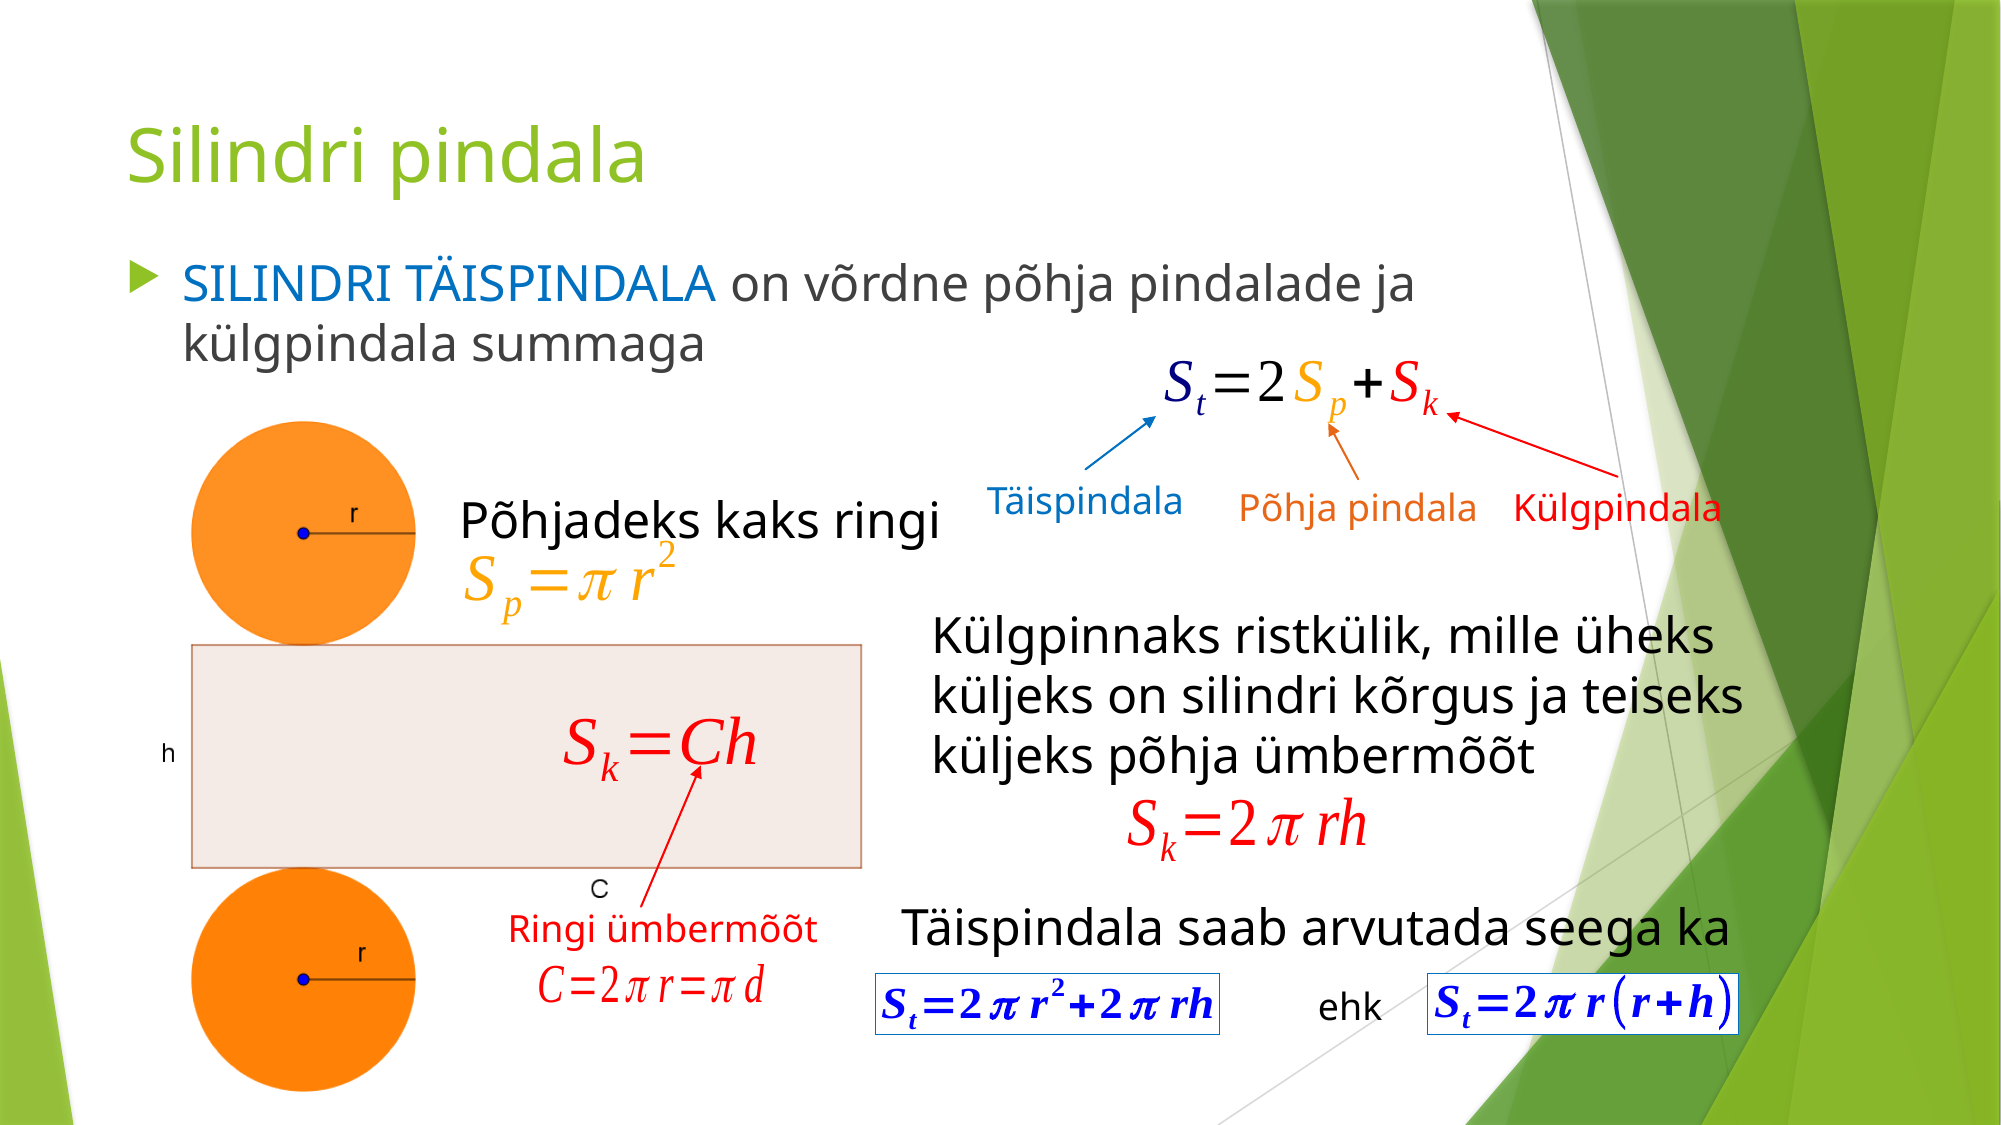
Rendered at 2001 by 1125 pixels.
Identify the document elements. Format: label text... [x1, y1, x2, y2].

title Silindri pindala [111, 99, 1522, 243]
chart [455, 532, 684, 625]
chart [533, 953, 771, 1014]
chart [1118, 791, 1376, 871]
chart [875, 973, 1220, 1035]
chart [1155, 347, 1446, 424]
text_box Ringi ümbermõõt [492, 897, 833, 958]
text_box Külgpindala [1498, 476, 1738, 537]
chart [553, 703, 766, 790]
text_box Põhjadeks kaks ringi [444, 481, 957, 557]
text_box Täispindala [972, 469, 1199, 530]
text_box ehk [1303, 975, 1398, 1036]
text_box Põhja pindala [1223, 476, 1493, 537]
chart [1427, 973, 1739, 1035]
text_box Külgpinnaks ristkülik, mille üheks küljeks on silindri kõrgus ja teiseks küljeks põhja ümbermõõt [916, 595, 1761, 791]
picture [135, 881, 877, 1100]
list SILINDRI TÄISPINDALA on võrdne põhja pindalade ja külgpindala summaga [111, 243, 1522, 881]
text_box Täispindala saab arvutada seega ka [887, 887, 1747, 963]
